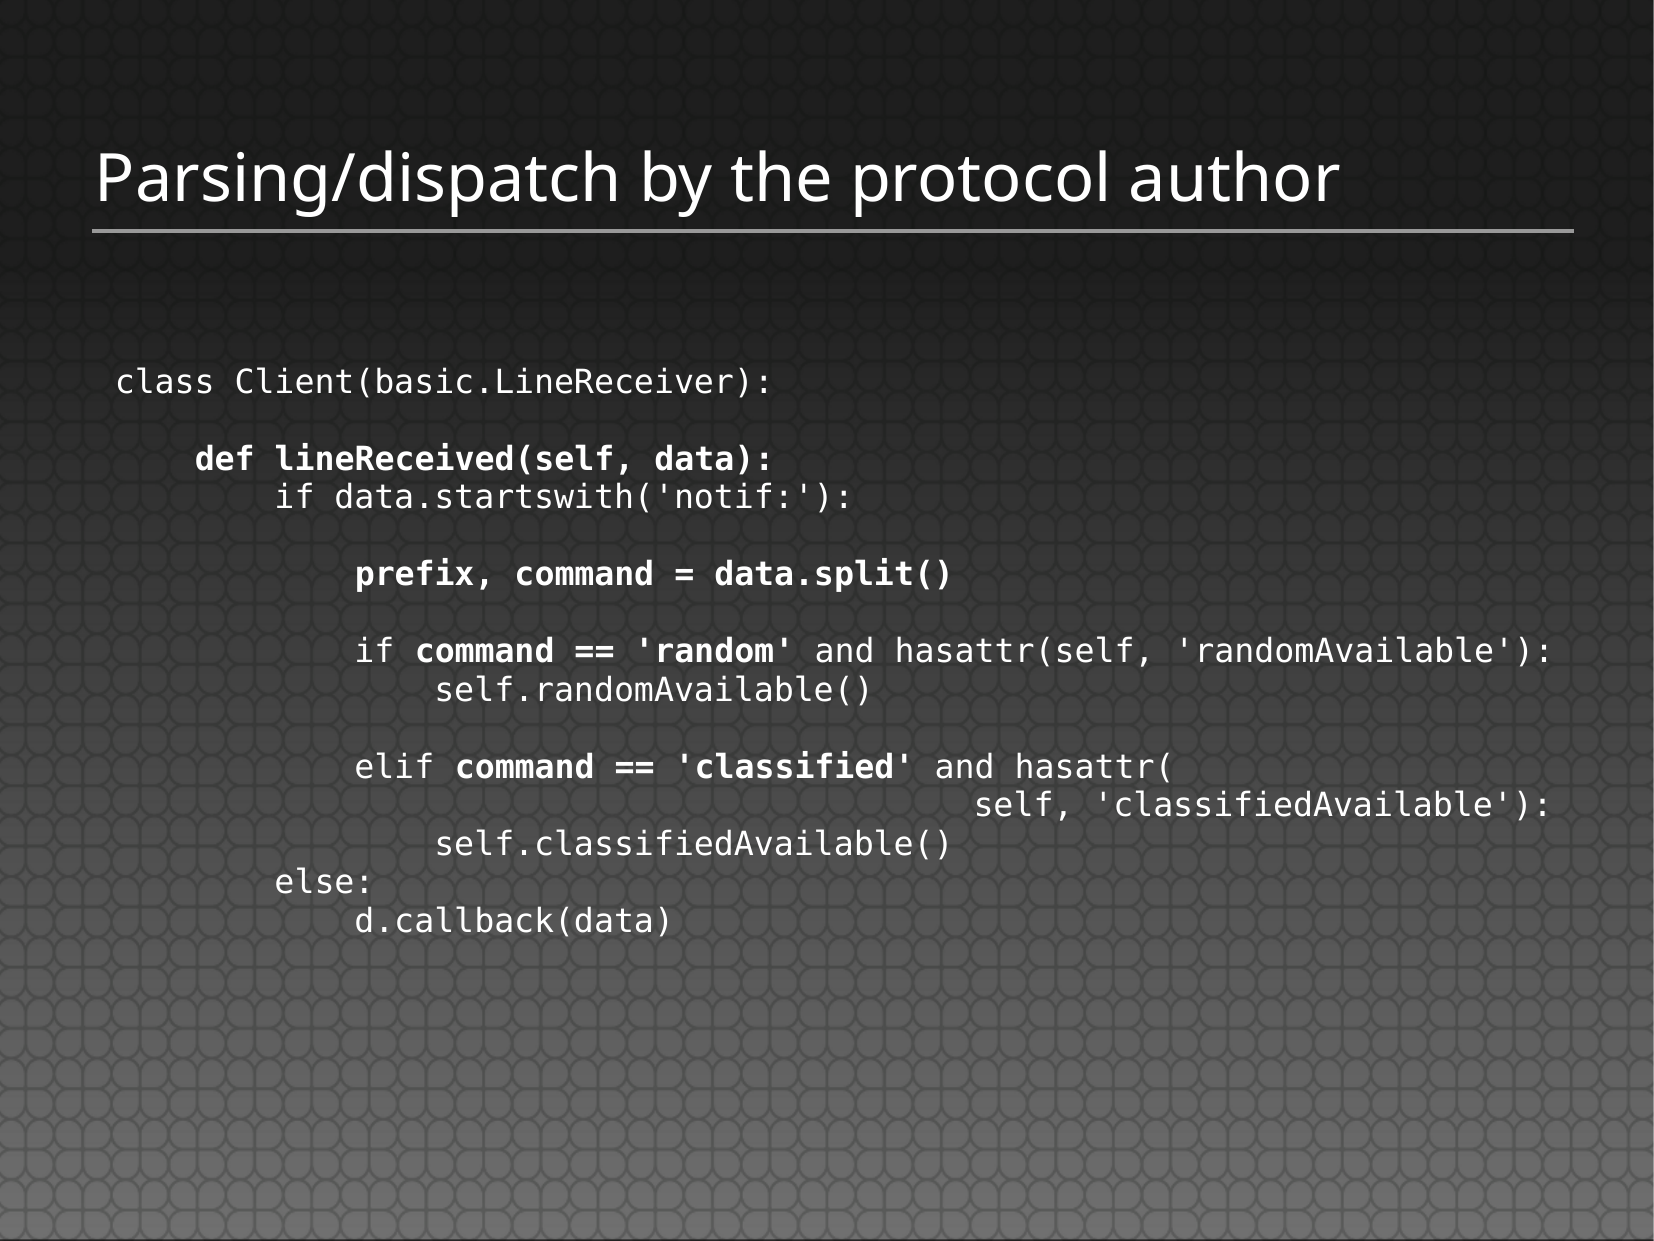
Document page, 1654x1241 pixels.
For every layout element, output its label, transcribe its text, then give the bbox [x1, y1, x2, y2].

picture [0, 0, 1654, 1241]
title class Client(basic.LineReceiver): def lineReceived(self, data): if data.startswith('notif:'): prefix, command = data.split() if command == 'random' and hasattr(self, 'randomAvailable'): self.randomAvailable() elif command == 'classified' and hasattr( self, 'classifiedAvailable'): self.classifiedAvailable() else: d.callback(data) [114, 269, 1654, 1034]
title Parsing/dispatch by the protocol author [94, 100, 1426, 251]
